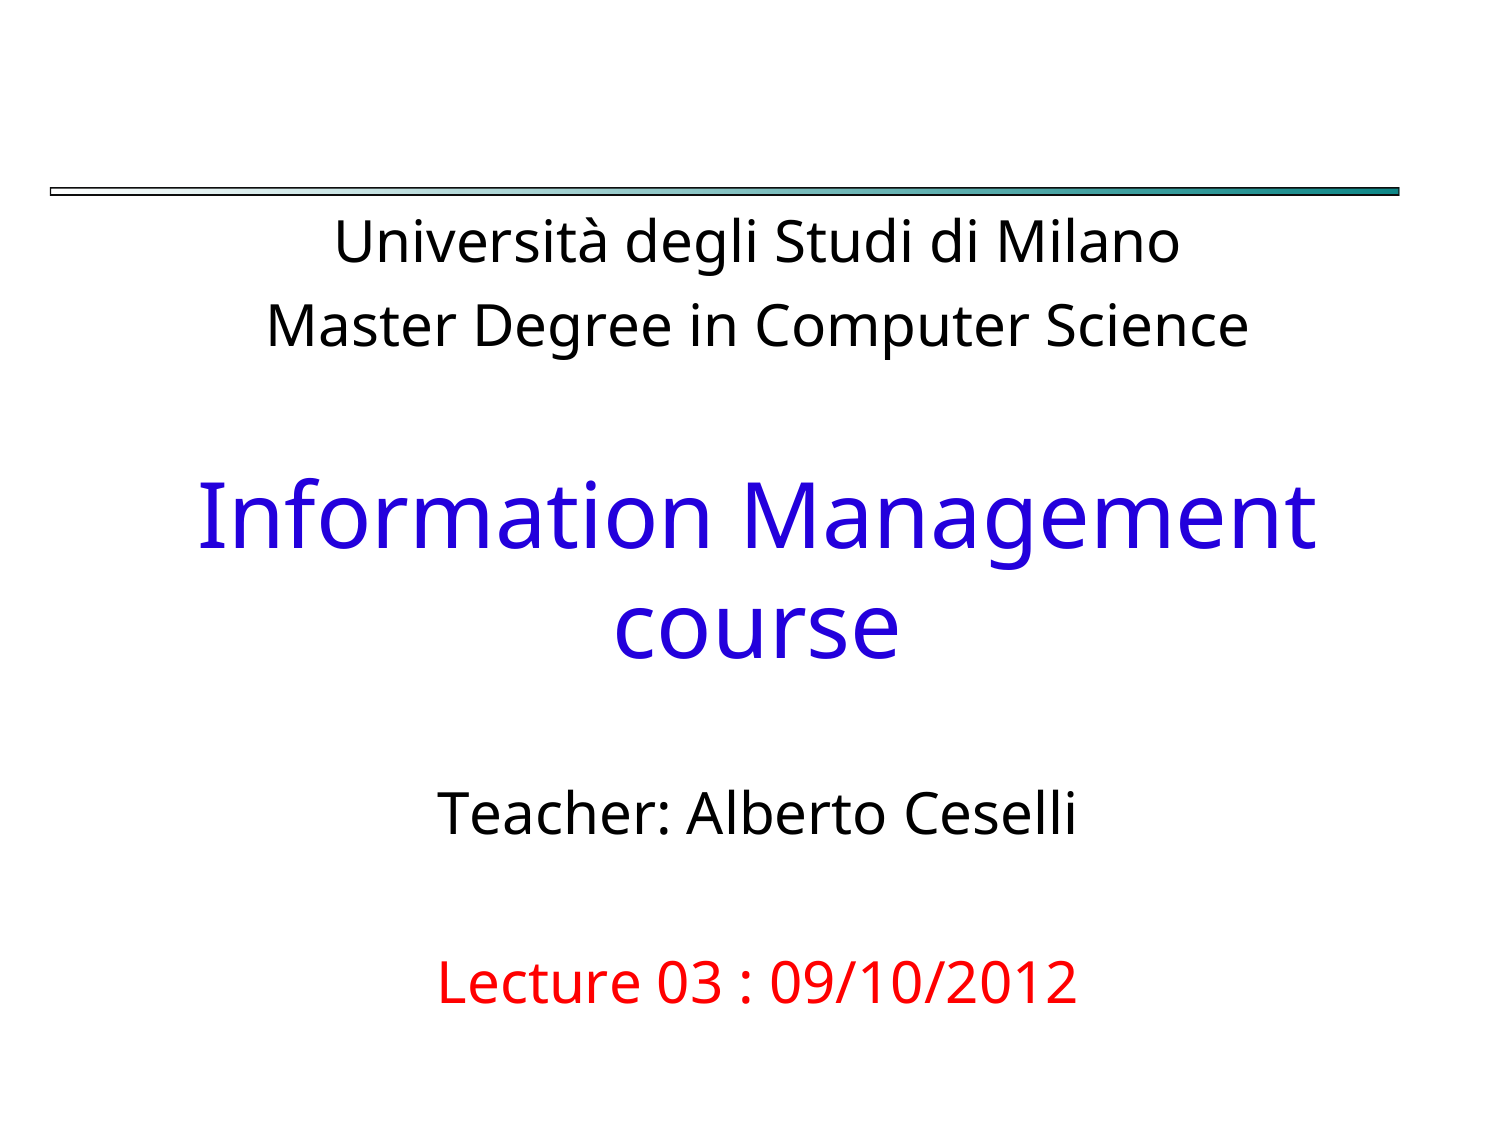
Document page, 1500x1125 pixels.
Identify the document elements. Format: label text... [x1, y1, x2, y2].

subtitle Università degli Studi di Milano Master Degree in Computer Science Information Management course Teacher: Alberto Ceselli Lecture 03 : 09/10/2012 [124, 55, 1391, 1125]
